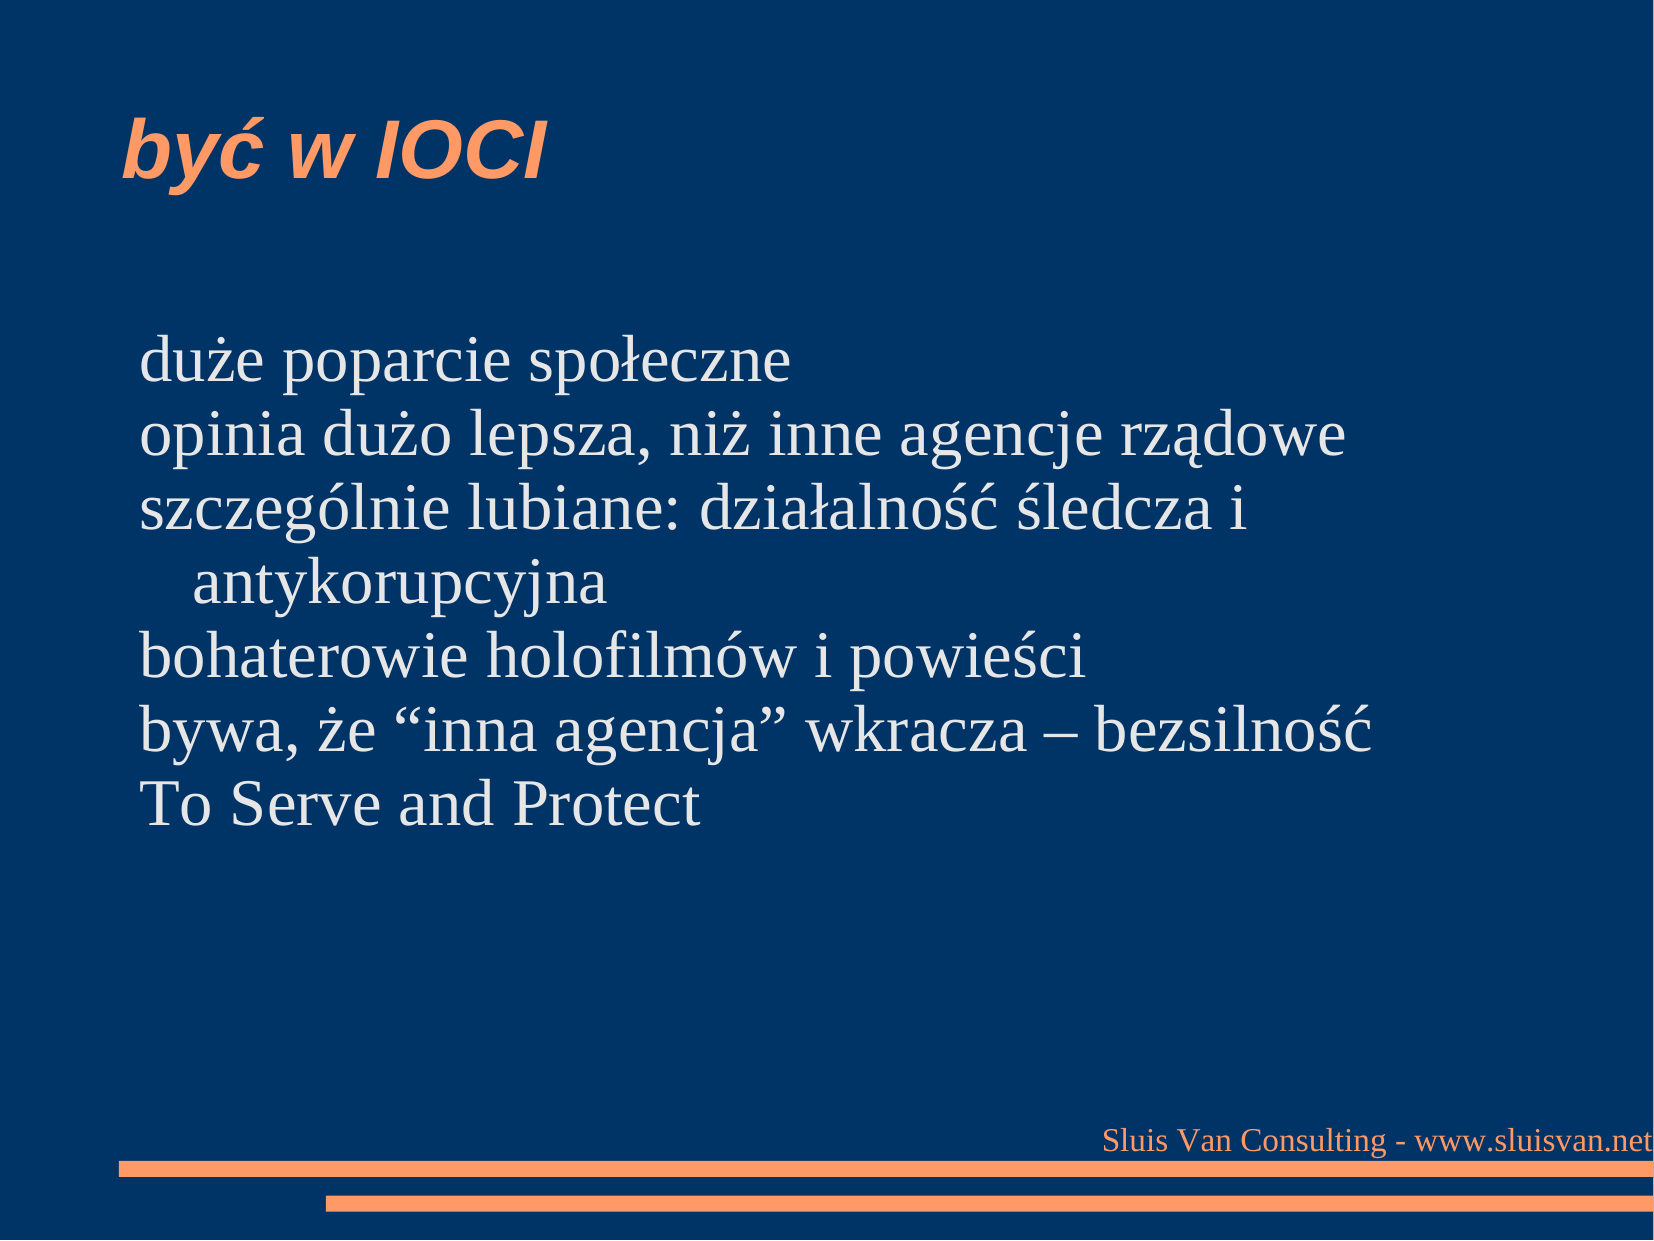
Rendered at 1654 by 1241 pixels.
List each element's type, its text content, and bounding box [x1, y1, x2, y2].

list duże poparcie społeczne opinia dużo lepsza, niż inne agencje rządowe szczególnie lubiane: działalność śledcza i antykorupcyjna bohaterowie holofilmów i powieści bywa, że “inna agencja” wkracza – bezsilność To Serve and Protect [121, 322, 1561, 1133]
title być w IOCI [121, 46, 1534, 254]
